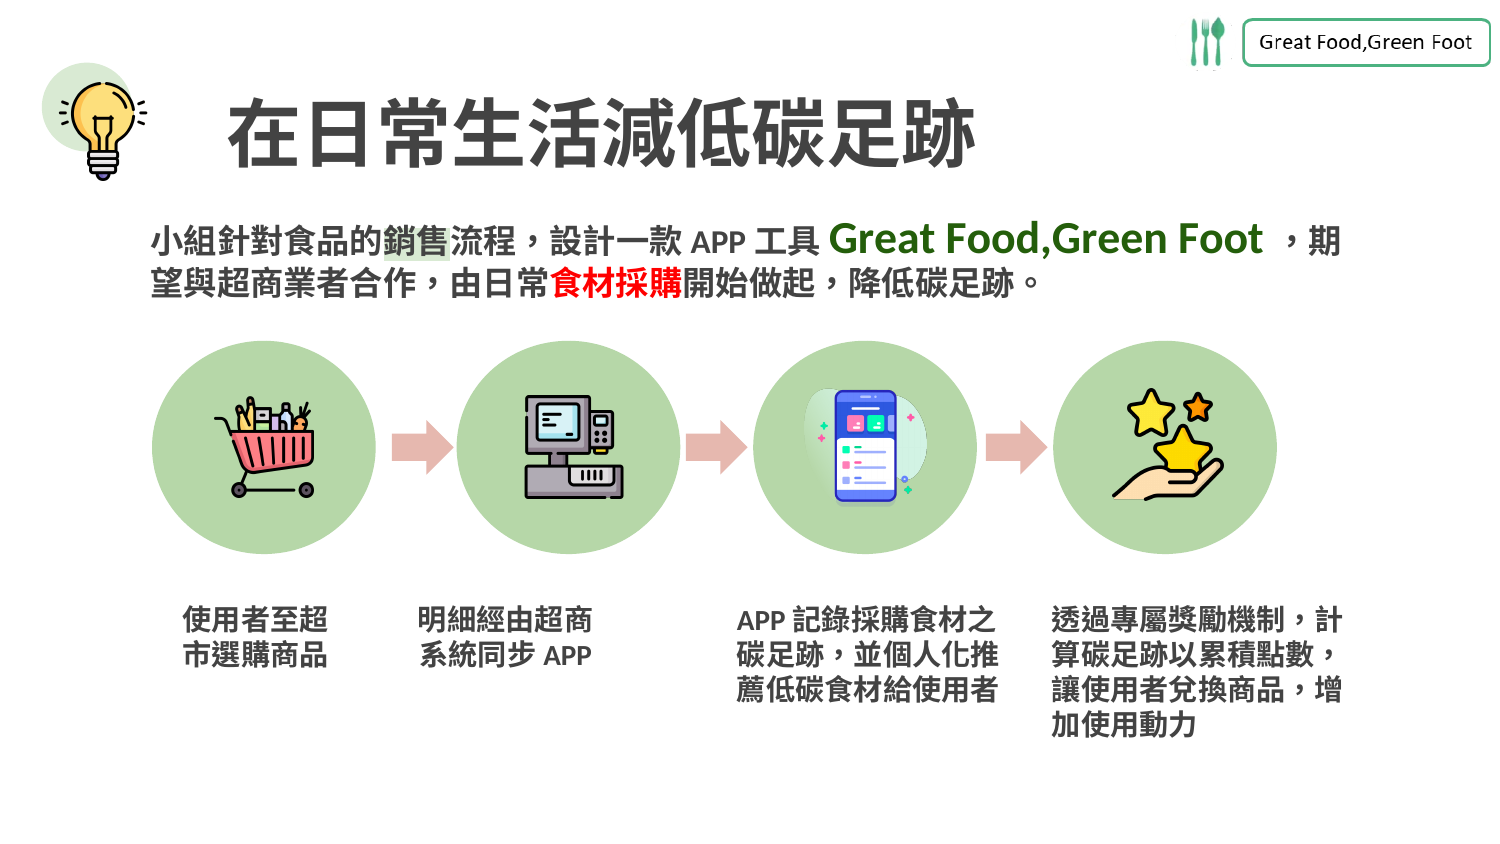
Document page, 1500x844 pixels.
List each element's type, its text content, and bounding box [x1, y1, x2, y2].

picture [804, 384, 927, 511]
text_box [753, 340, 977, 555]
text_box 在日常生活減低碳足跡 [0, 70, 1283, 193]
text_box [152, 340, 376, 555]
text_box [391, 420, 454, 475]
text_box [456, 340, 681, 555]
picture [53, 82, 153, 182]
picture [1112, 388, 1224, 501]
text_box [685, 420, 748, 475]
picture [1175, 12, 1491, 71]
picture [524, 395, 624, 499]
picture [214, 395, 314, 499]
text_box [1053, 340, 1277, 555]
text_box [62, 62, 112, 70]
text_box 小組針對食品的銷售流程，設計一款APP工具Great Food,Green Foot，期望與超商業者合作，由日常食材採購開始做起，降低碳足跡。 [135, 192, 1365, 319]
text_box 透過專屬獎勵機制，計算碳足跡以累積點數，讓使用者兌換商品，增加使用動力 [1036, 586, 1370, 794]
text_box APP記錄採購食材之碳足跡，並個人化推薦低碳食材給使用者 [721, 586, 1019, 759]
text_box 明細經由超商 系統同步APP [402, 586, 721, 723]
text_box [985, 420, 1048, 475]
text_box 使用者至超市選購商品 [167, 586, 361, 688]
